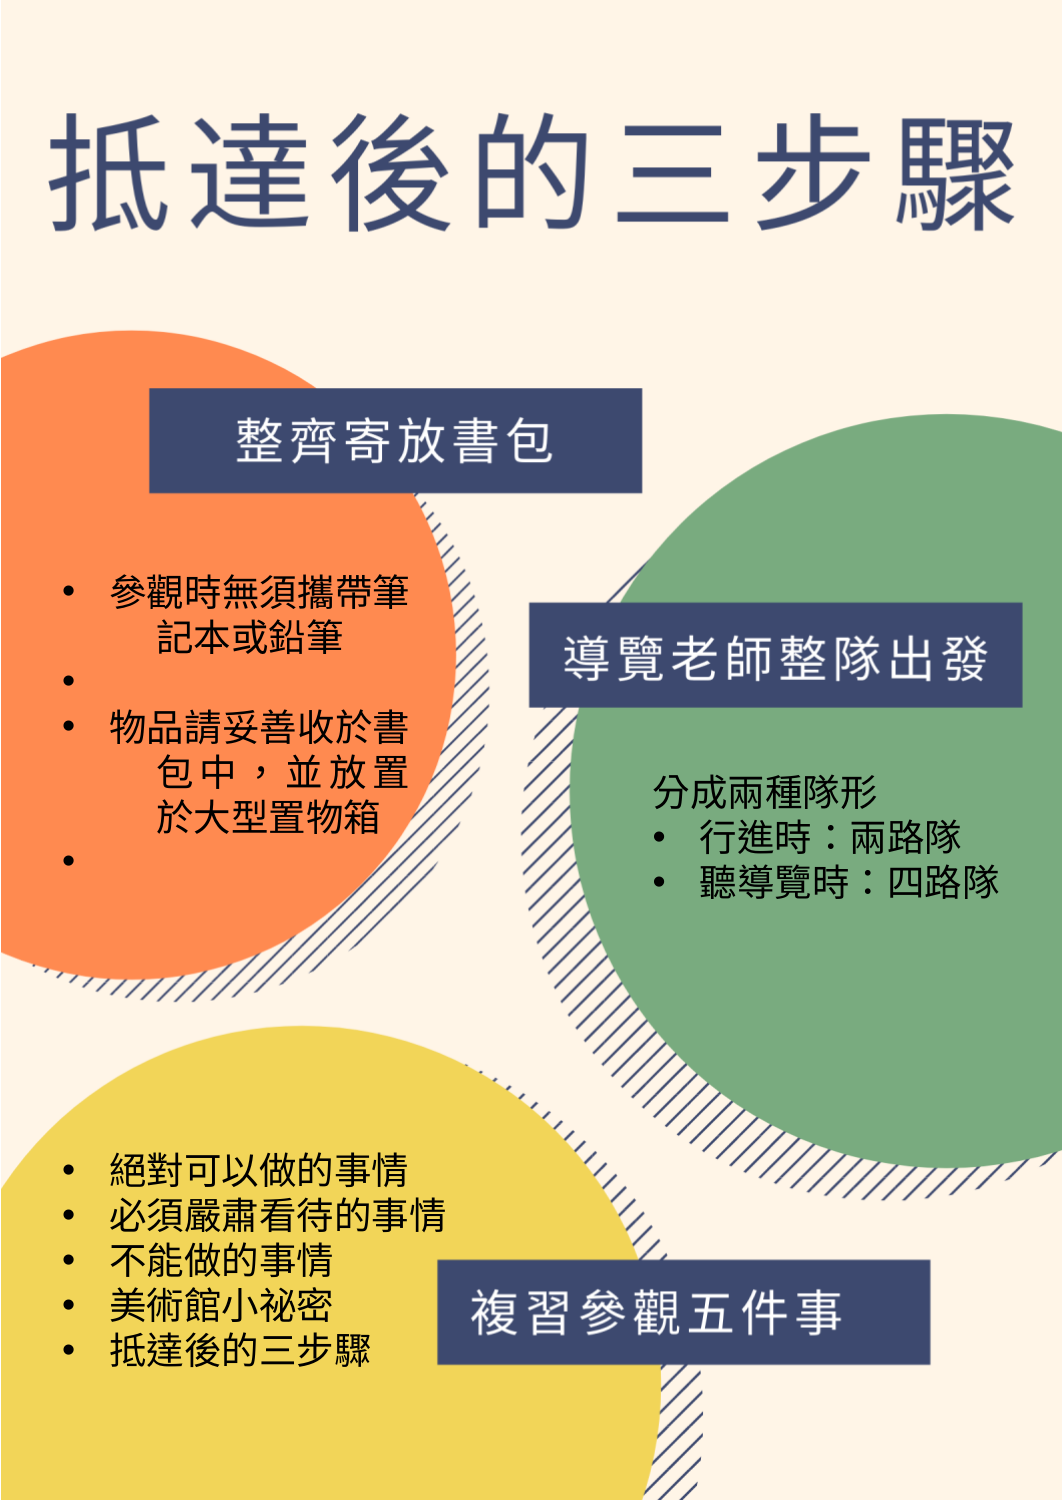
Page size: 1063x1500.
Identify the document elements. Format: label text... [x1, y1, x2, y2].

text_box 分成兩種隊形 行進時：兩路隊 聽導覽時：四路隊 [637, 761, 1016, 914]
text_box 參觀時無須攜帶筆記本或鉛筆 物品請妥善收於書包中，並放置於大型置物箱 [47, 561, 426, 895]
picture [1, 0, 1062, 1500]
text_box 絕對可以做的事情 必須嚴肅看待的事情 不能做的事情 美術館小祕密 抵達後的三步驟 [47, 1139, 473, 1383]
